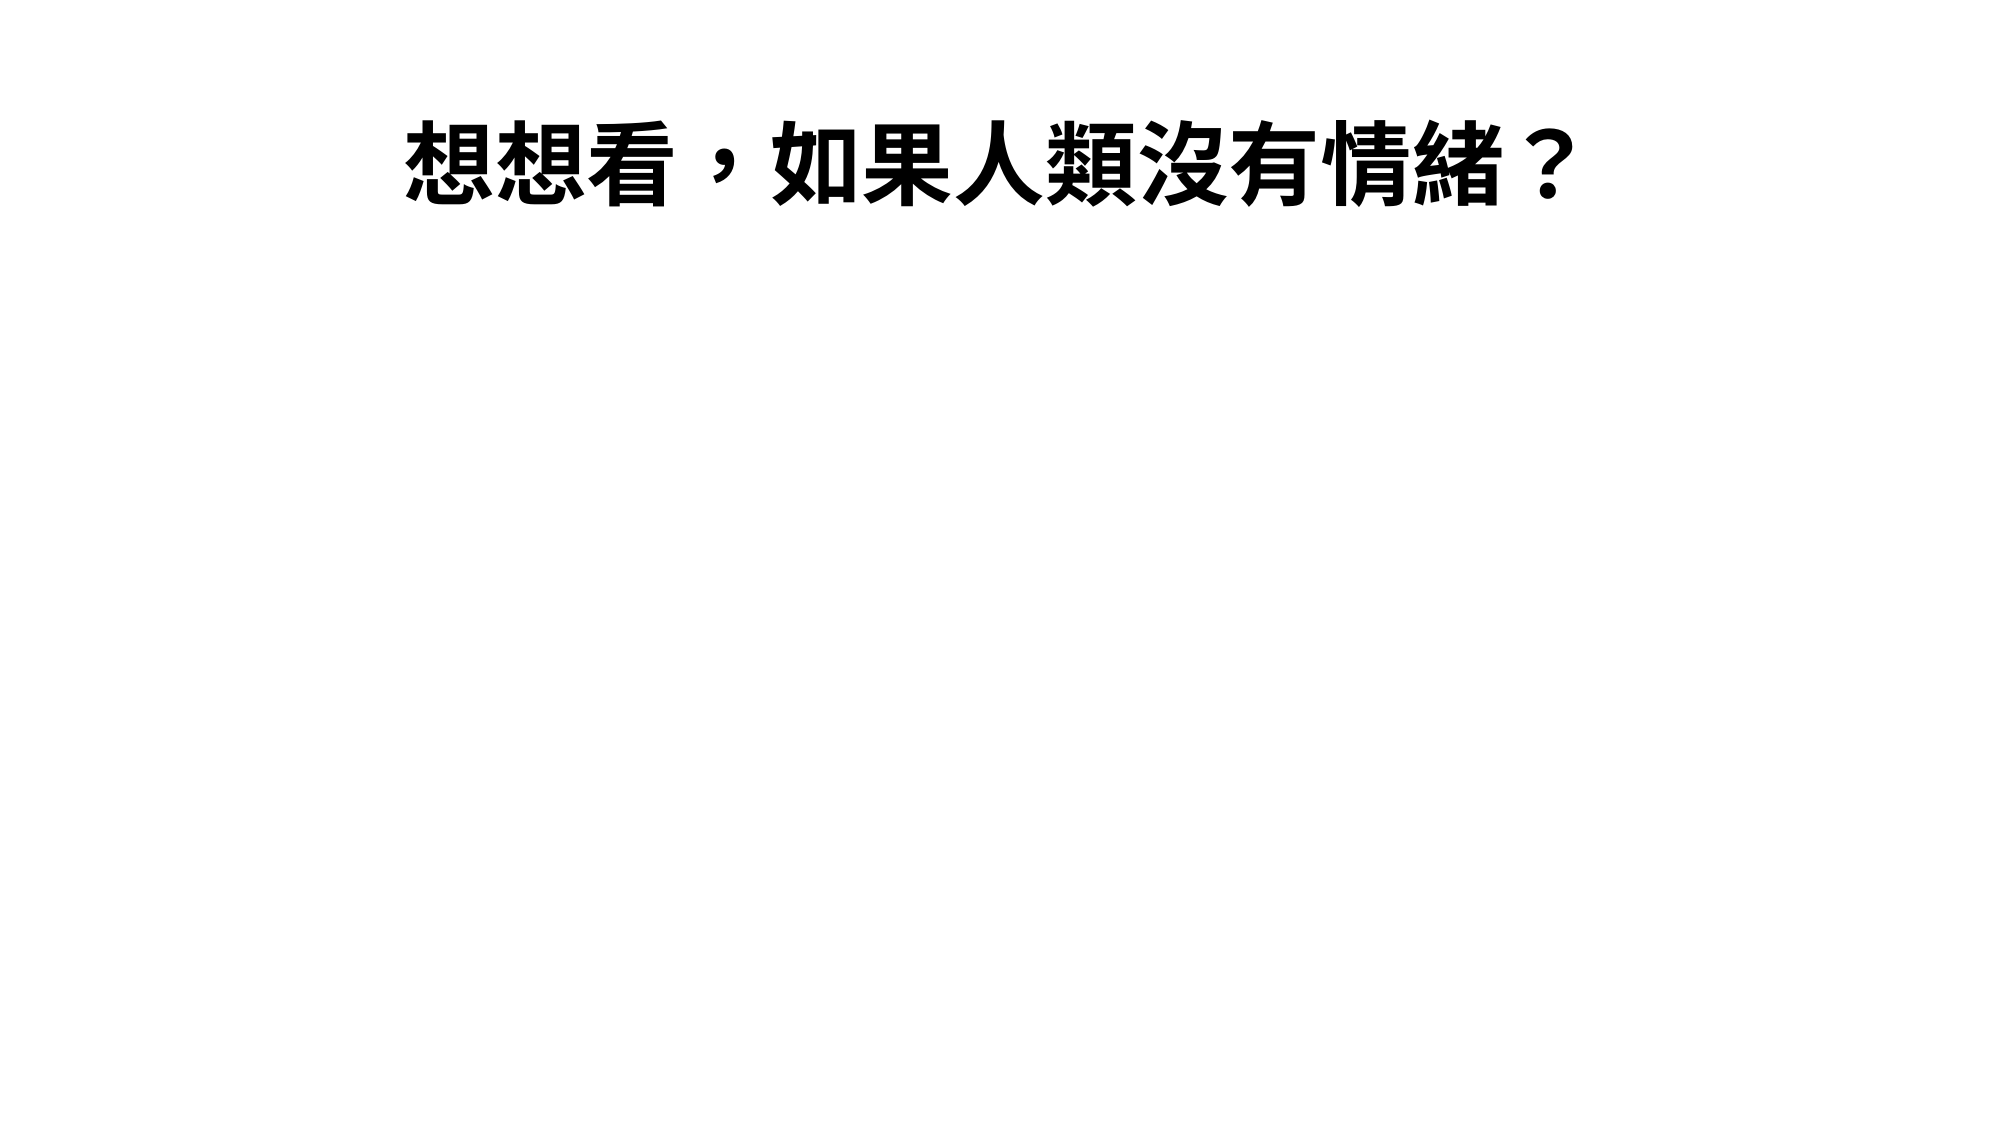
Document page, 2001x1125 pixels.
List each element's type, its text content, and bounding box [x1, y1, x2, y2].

title 想想看，如果人類沒有情緒？ [137, 59, 1863, 278]
